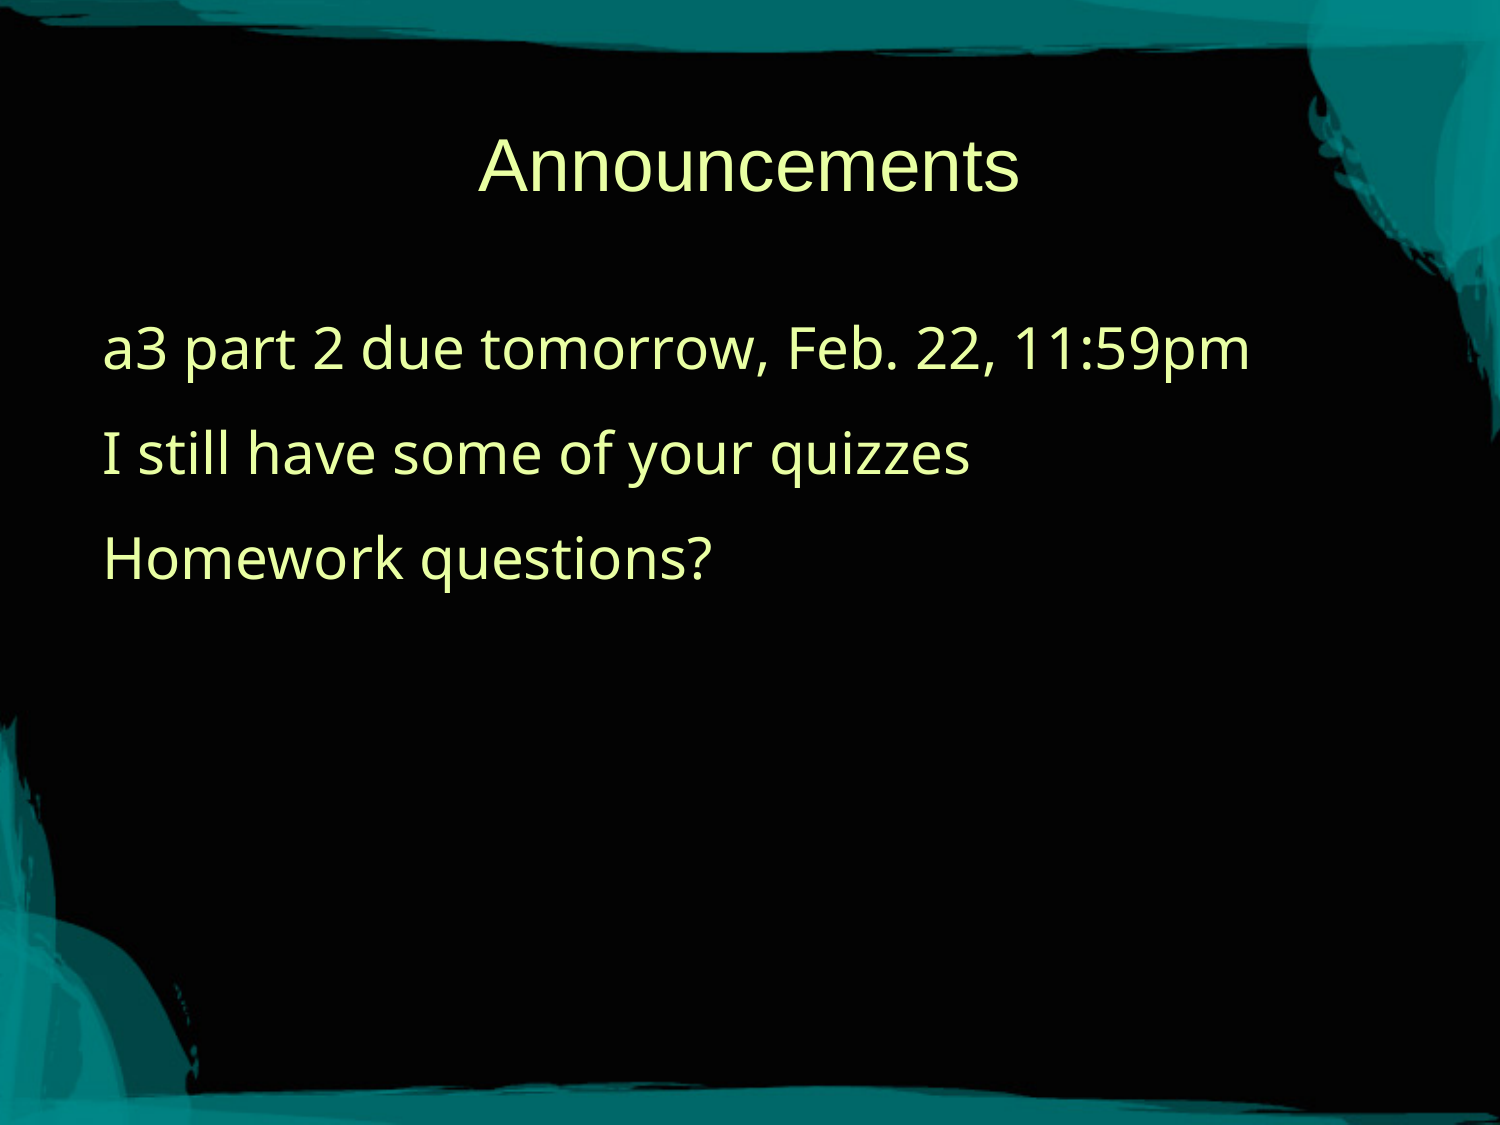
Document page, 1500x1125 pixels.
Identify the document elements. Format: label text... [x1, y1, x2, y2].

picture [0, 0, 1500, 1125]
title Announcements [87, 69, 1413, 263]
list a3 part 2 due tomorrow, Feb. 22, 11:59pm I still have some of your quizzes Homework questions? [87, 299, 1413, 1026]
